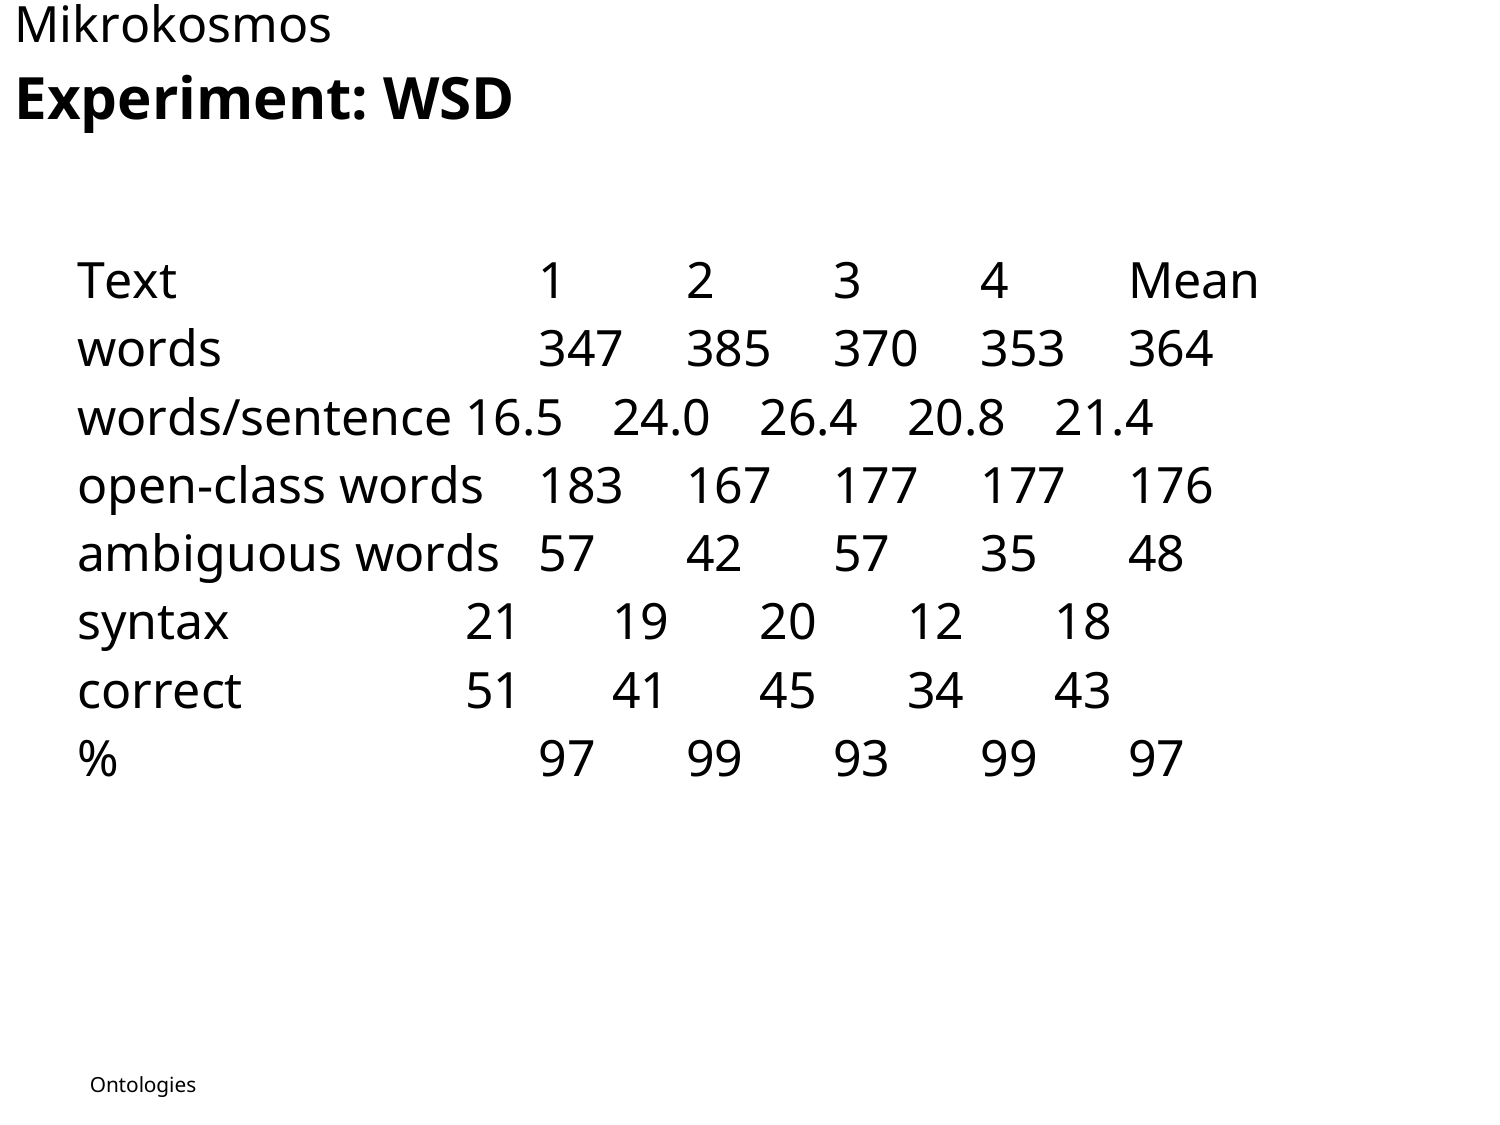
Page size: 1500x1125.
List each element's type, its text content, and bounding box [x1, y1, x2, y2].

list Text 1 2 3 4 Mean words 347 385 370 353 364 words/sentence 16.5 24.0 26.4 20.8 21.4 open-class words 183 167 177 177 176 ambiguous words 57 42 57 35 48 syntax 21 19 20 12 18 correct 51 41 45 34 43 % 97 99 93 99 97 [62, 237, 1475, 1013]
title Mikrokosmos Experiment: WSD [0, 0, 1500, 136]
